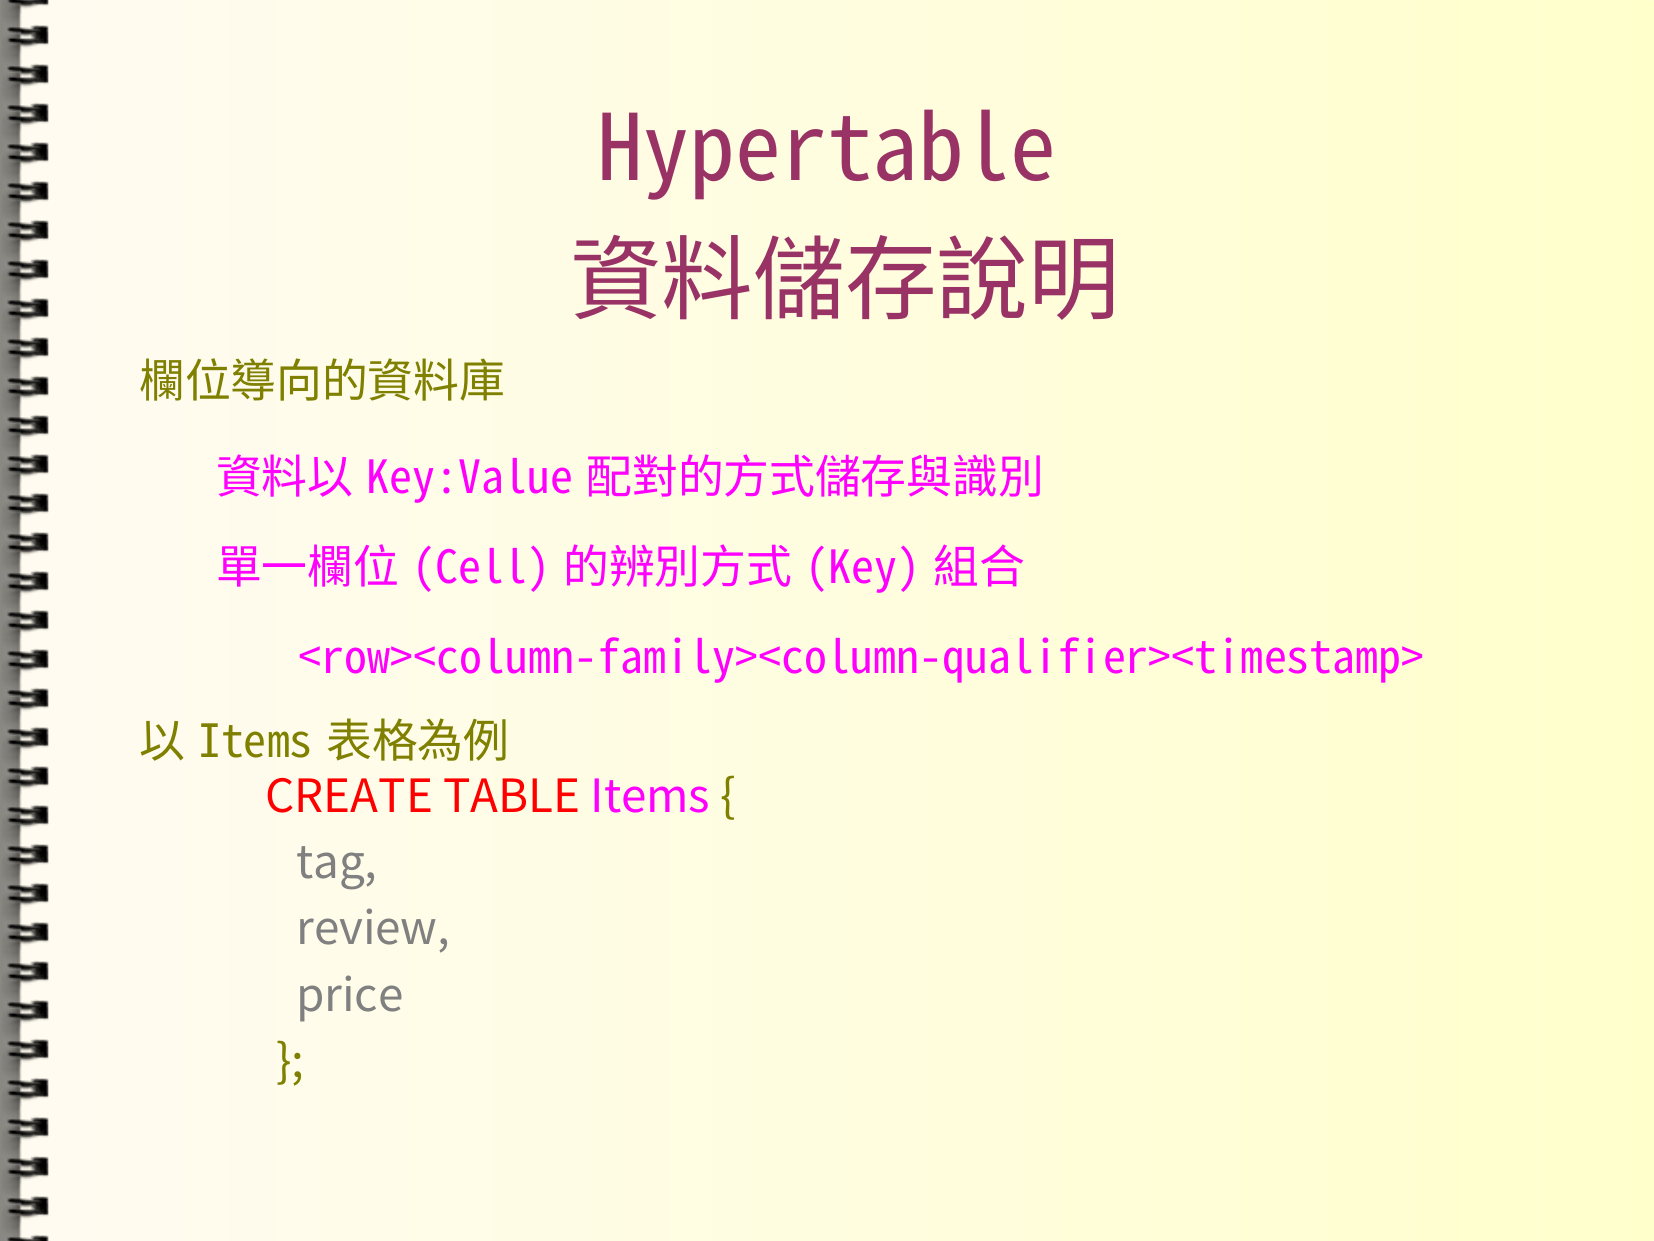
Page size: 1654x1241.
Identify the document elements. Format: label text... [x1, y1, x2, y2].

picture [0, 0, 1654, 1241]
list 欄位導向的資料庫 資料以Key:Value配對的方式儲存與識別 單一欄位(Cell)的辨別方式(Key)組合 <row><column-family><column-qualifier><timestamp> 以Items表格為例 [121, 344, 1534, 1127]
title Hypertable 資料儲存說明 [121, 96, 1534, 317]
text_box CREATE TABLE Items { tag, review, price }; [265, 759, 1004, 1034]
